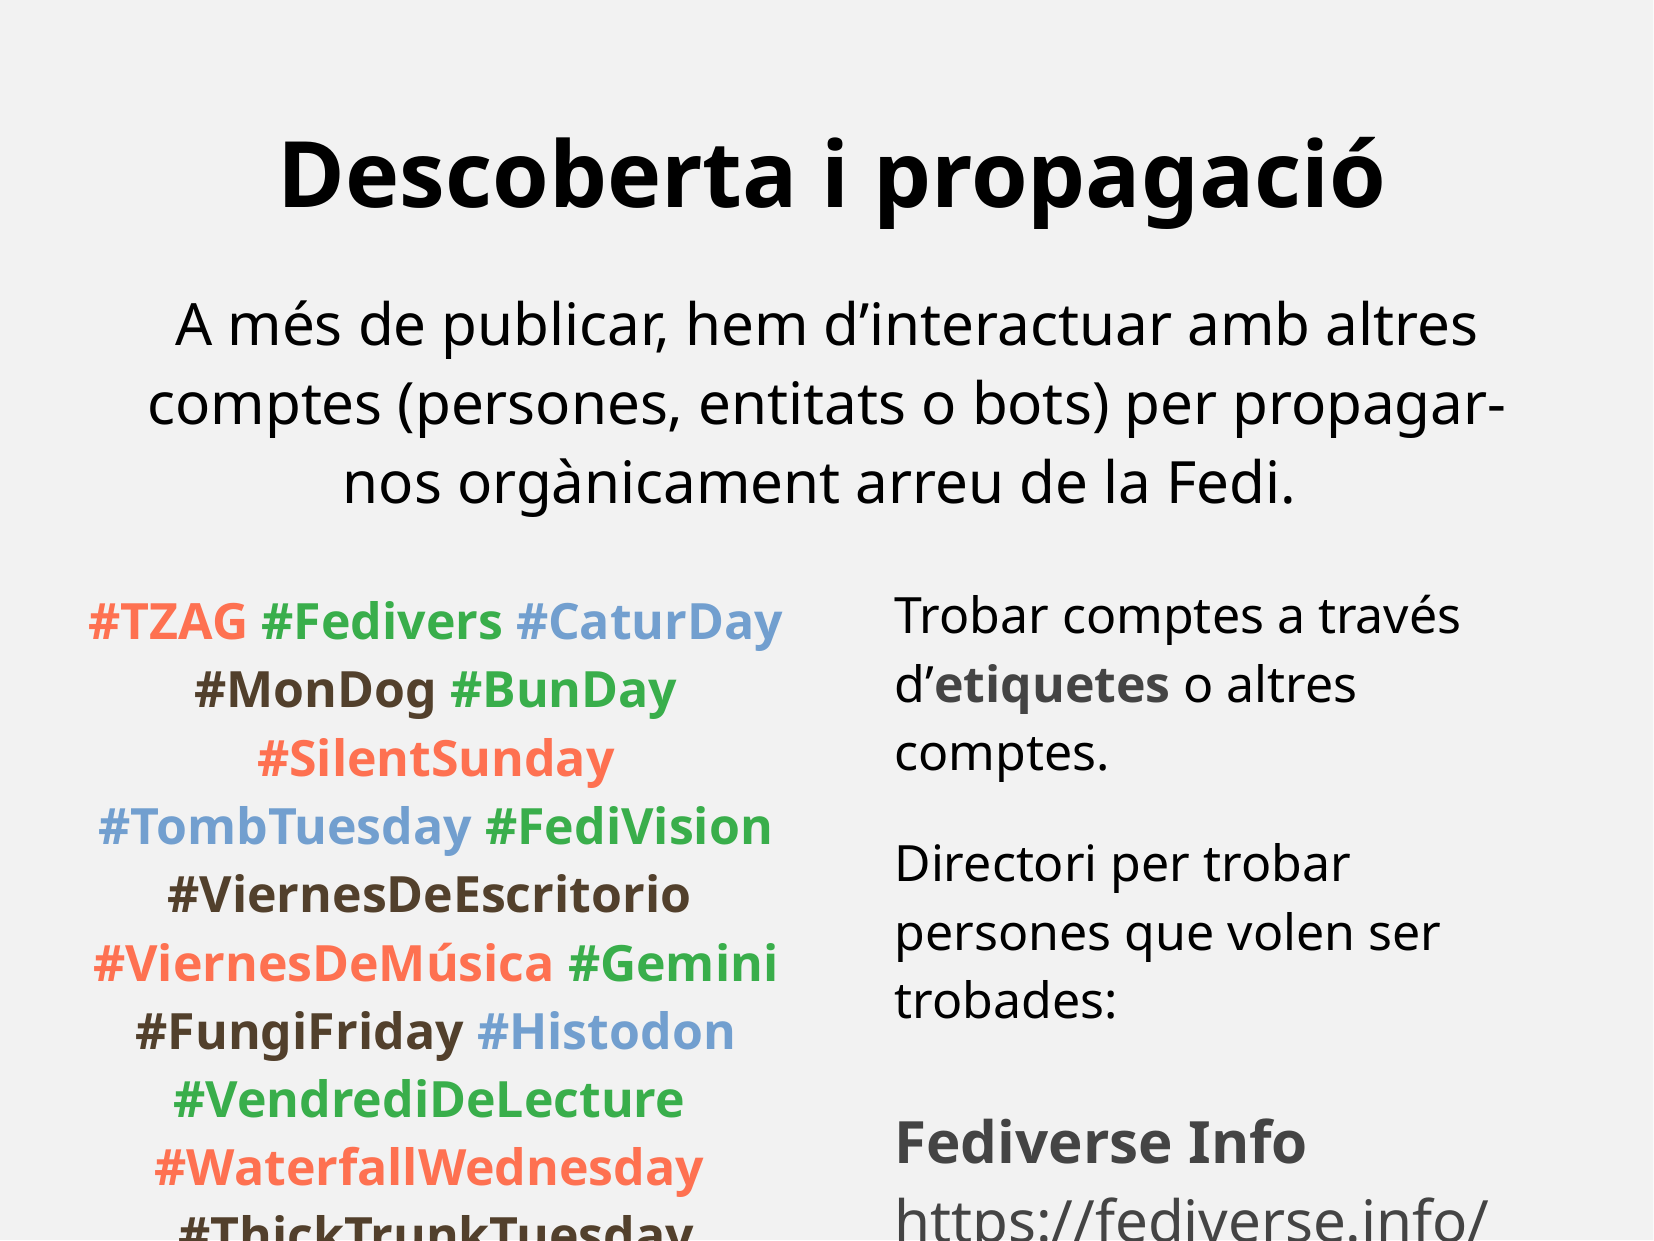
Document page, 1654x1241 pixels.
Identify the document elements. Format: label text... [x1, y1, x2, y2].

text_box Trobar comptes a través d’etiquetes o altres comptes. [879, 572, 1583, 693]
title Descoberta i propagació [88, 68, 1577, 276]
text_box Directori per trobar persones que volen ser trobades: Fediverse Info https://fediverse.info/ [879, 820, 1595, 1132]
text_box #TZAG #Fedivers #CaturDay #MonDog #BunDay #SilentSunday #TombTuesday #FediVision #ViernesDeEscritorio #ViernesDeMúsica #Gemini #FungiFriday #Histodon #VendrediDeLecture #WaterfallWednesday #ThickTrunkTuesday [68, 578, 804, 1117]
text_box A més de publicar, hem d’interactuar amb altres comptes (persones, entitats o bots) per propagar-nos orgànicament arreu de la Fedi. [88, 275, 1565, 502]
